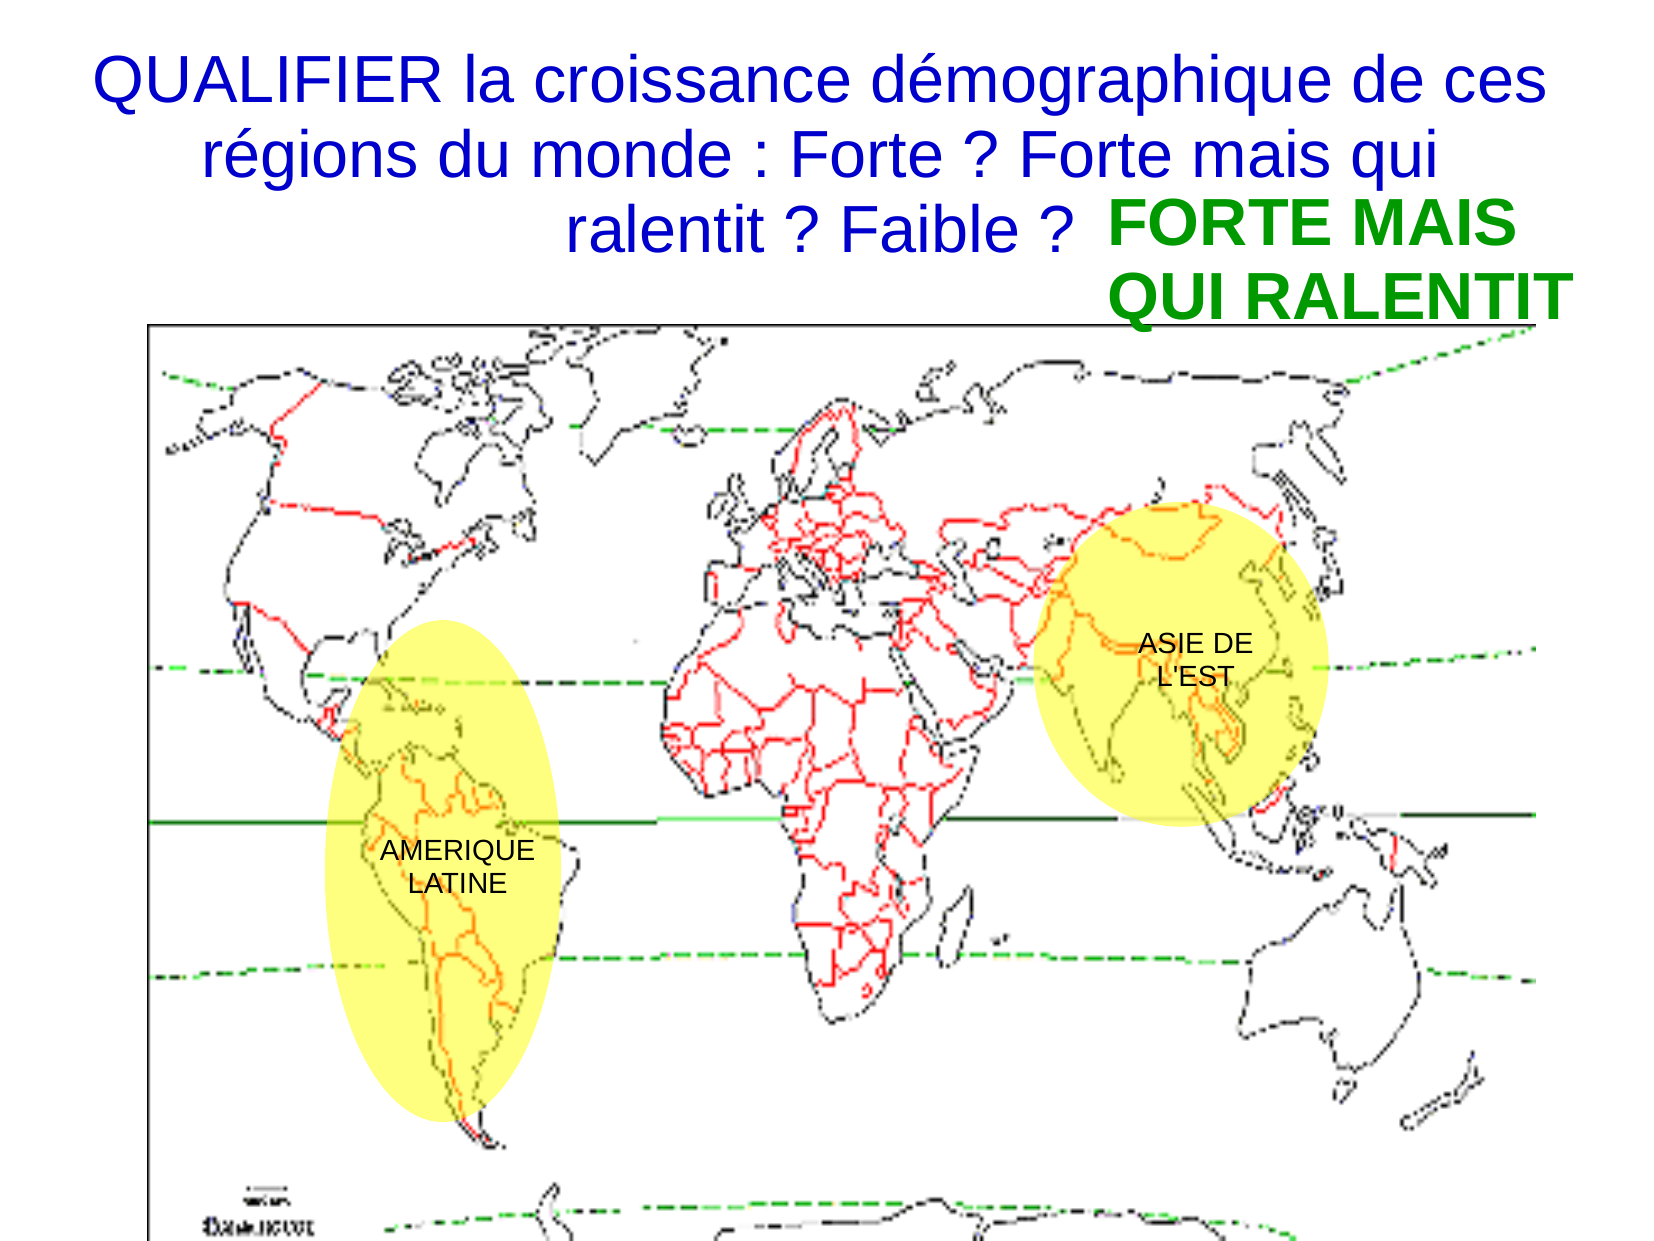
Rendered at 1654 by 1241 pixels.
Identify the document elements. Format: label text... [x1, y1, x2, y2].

picture [147, 370, 1536, 1241]
title QUALIFIER la croissance démographique de ces régions du monde : Forte ? Forte mais qui ralentit ? Faible ? [76, 42, 1566, 370]
text_box ASIE DE L'EST [1092, 620, 1300, 701]
text_box FORTE MAIS QUI RALENTIT [1092, 177, 1595, 417]
text_box [1033, 501, 1329, 827]
text_box AMERIQUE LATINE [354, 826, 562, 908]
text_box [324, 620, 560, 1123]
